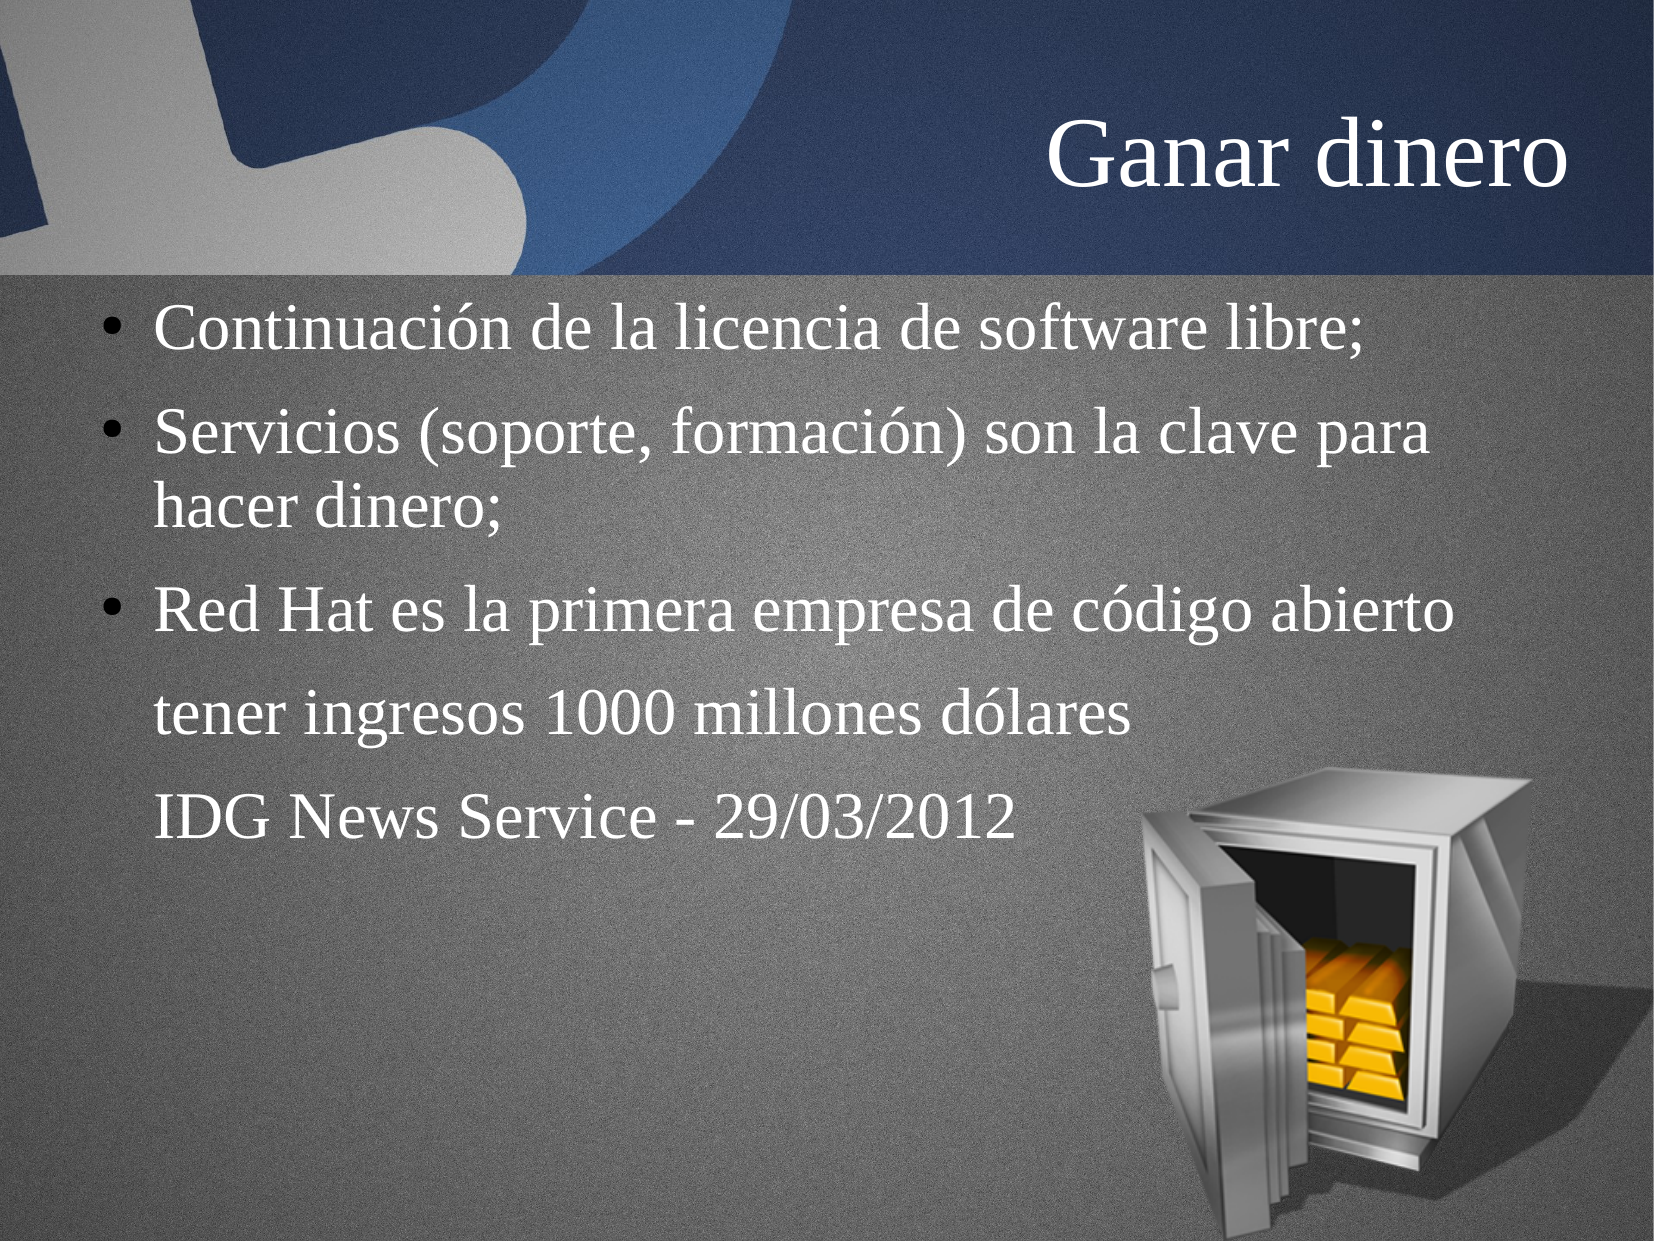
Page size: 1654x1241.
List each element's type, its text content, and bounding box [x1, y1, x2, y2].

list Continuación de la licencia de software libre; Servicios (soporte, formación) son la clave para hacer dinero; Red Hat es la primera empresa de código abierto tener ingresos 1000 millones dólares IDG News Service - 29/03/2012 [82, 290, 1571, 1109]
title Ganar dinero [82, 49, 1571, 257]
picture [0, 0, 1654, 1241]
